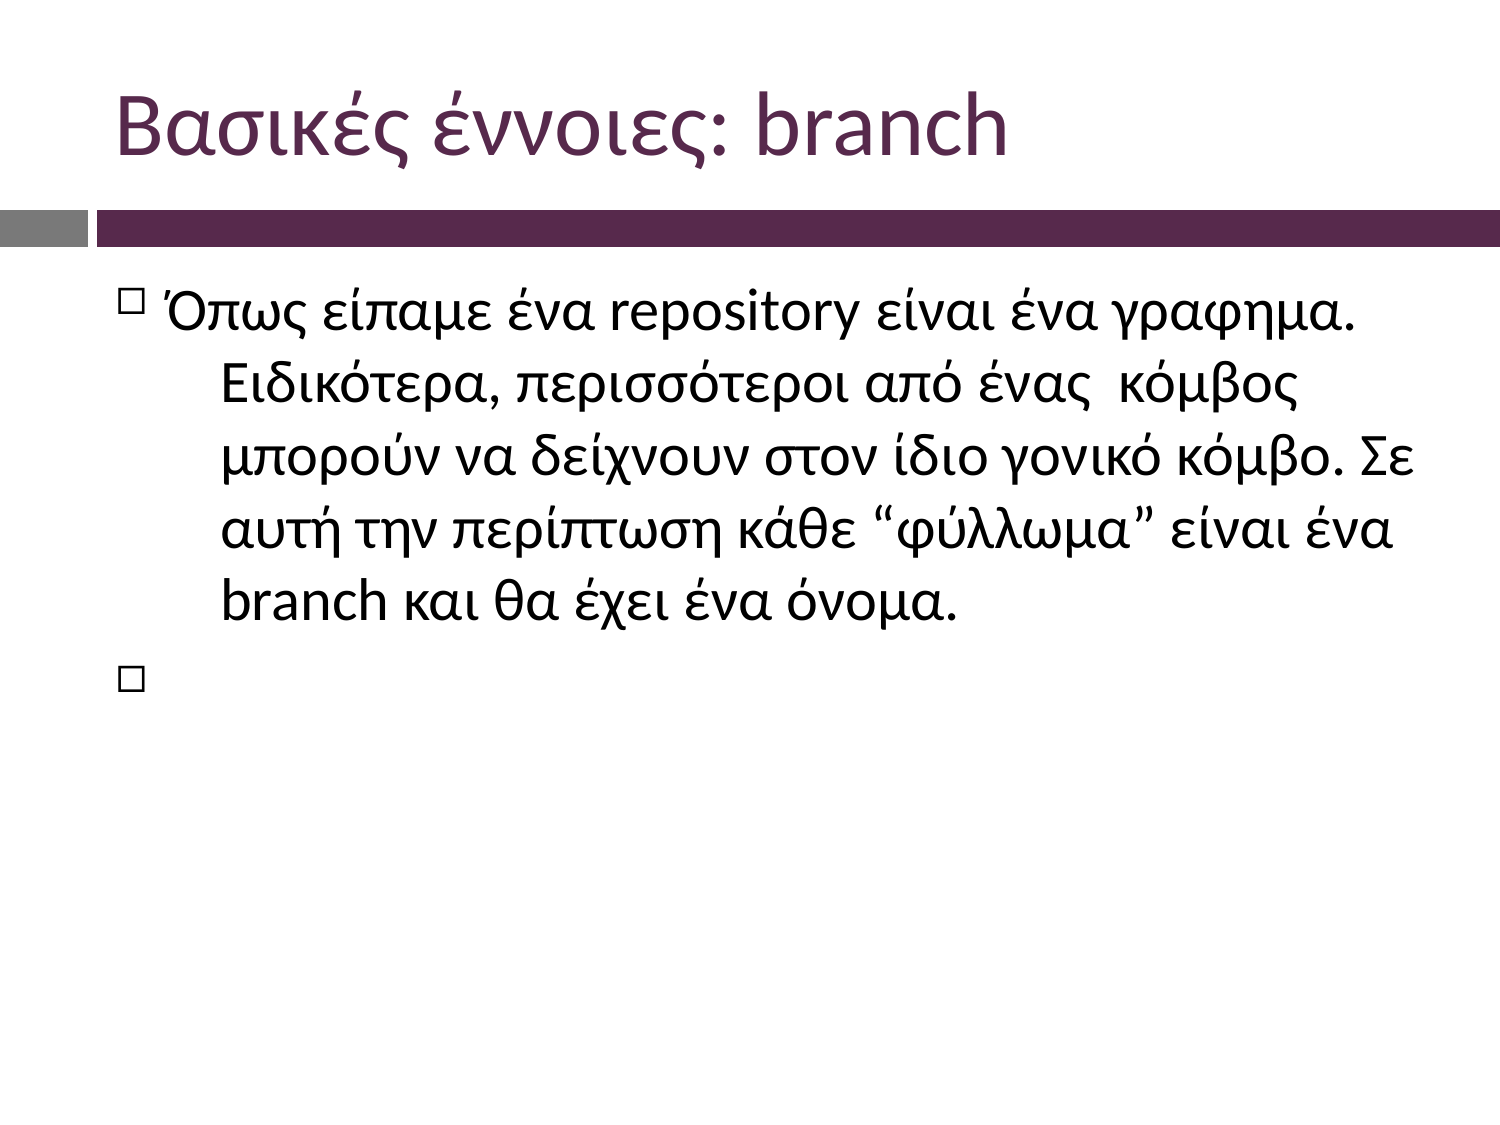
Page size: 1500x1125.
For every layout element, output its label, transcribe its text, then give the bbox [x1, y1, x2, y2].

list Όπως είπαμε ένα repository είναι ένα γραφημα. Ειδικότερα, περισσότεροι από ένας κόμβος μπορούν να δείχνουν στον ίδιο γονικό κόμβο. Σε αυτή την περίπτωση κάθε “φύλλωμα” είναι ένα branch και θα έχει ένα όνομα. [100, 262, 1438, 1000]
title Βασικές έννοιες: branch [99, 37, 1438, 201]
